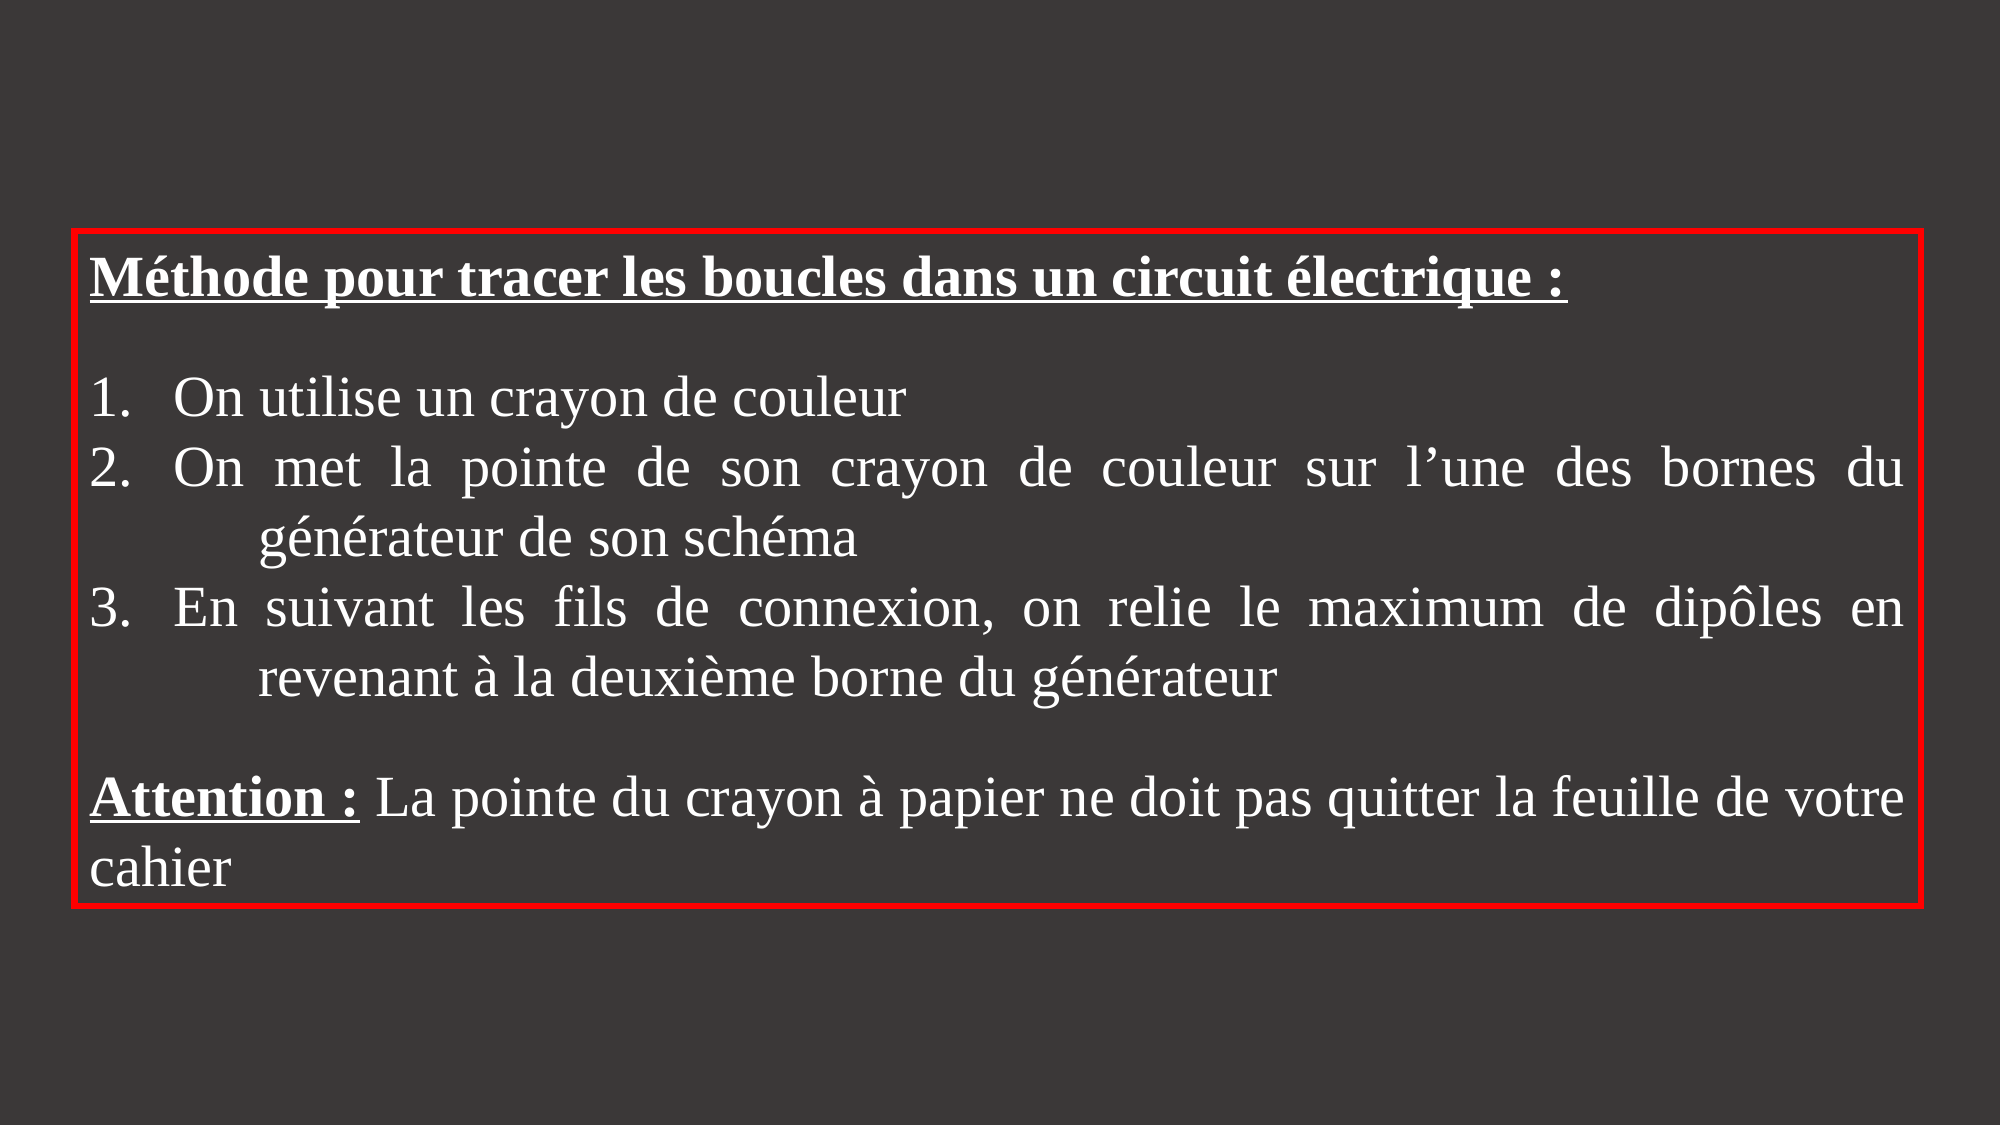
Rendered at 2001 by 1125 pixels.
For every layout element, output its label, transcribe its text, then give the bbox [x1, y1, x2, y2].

text_box Méthode pour tracer les boucles dans un circuit électrique : On utilise un crayon de couleur On met la pointe de son crayon de couleur sur l’une des bornes du générateur de son schéma En suivant les fils de connexion, on relie le maximum de dipôles en revenant à la deuxième borne du générateur Attention : La pointe du crayon à papier ne doit pas quitter la feuille de votre cahier [75, 231, 1921, 906]
